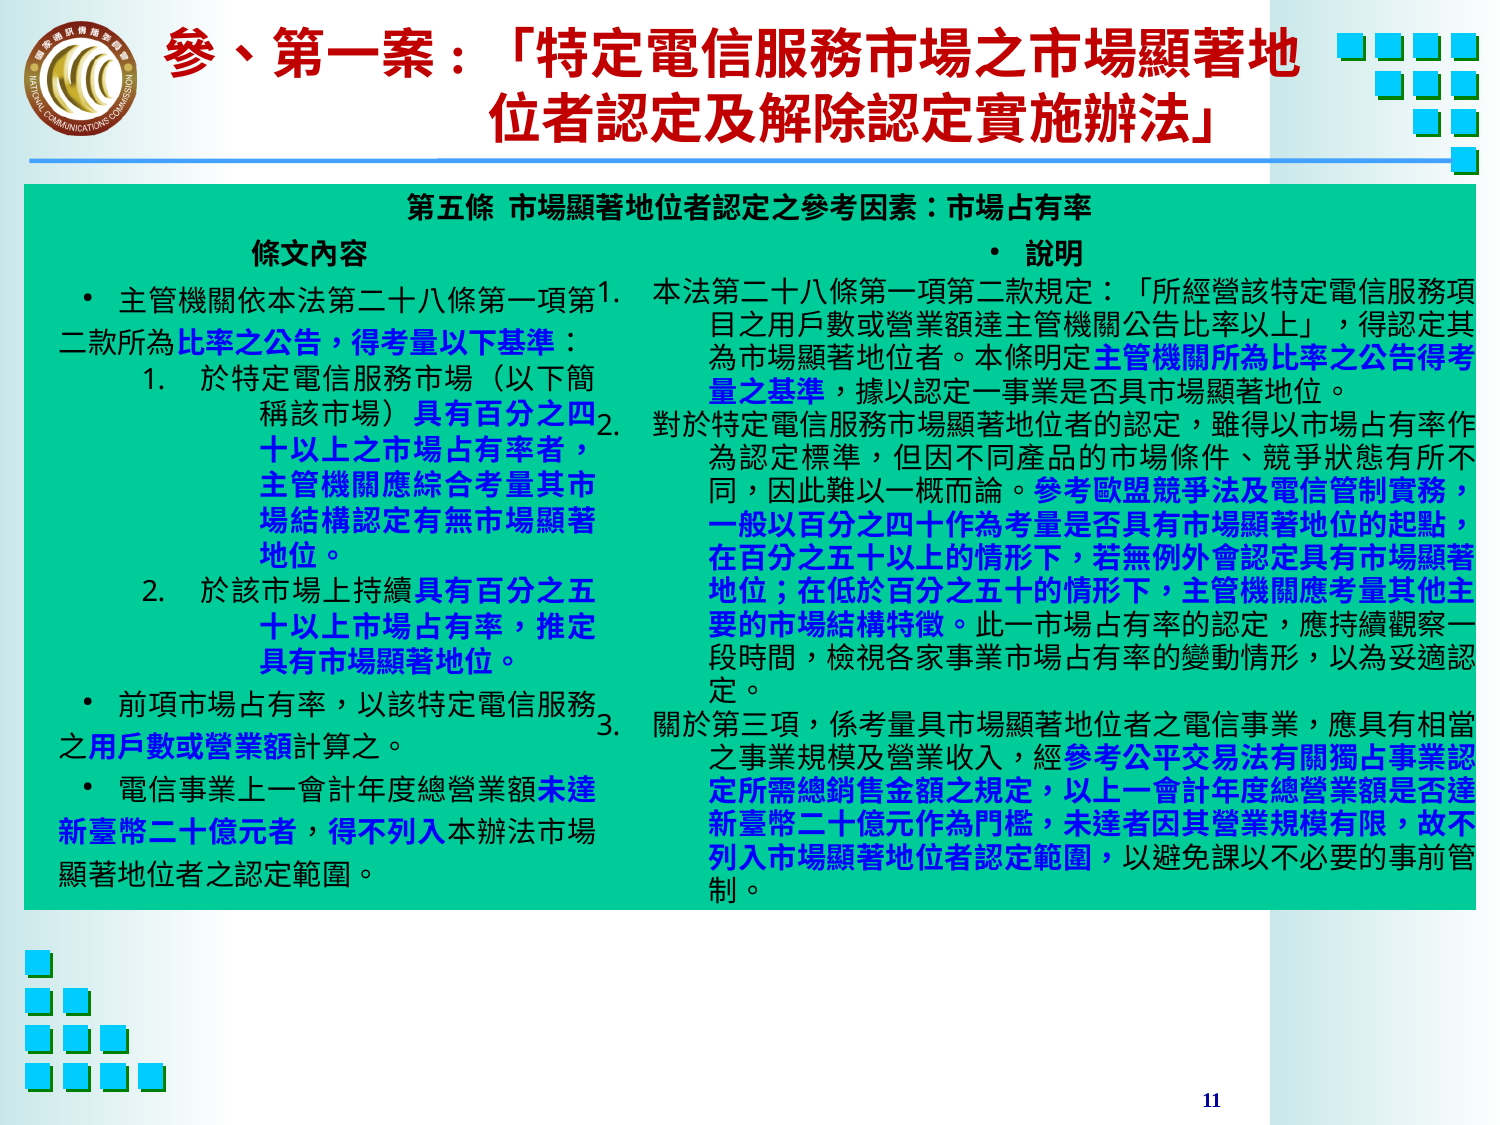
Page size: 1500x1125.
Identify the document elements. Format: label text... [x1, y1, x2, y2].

table_cell 主管機關依本法第二十八條第一項第二款所為比率之公告，得考量以下基準： 於特定電信服務市場（以下簡稱該市場）具有百分之四十以上之市場占有率者，主管機關應綜合考量其市場結構認定有無市場顯著地位。 於該市場上持續具有百分之五十以上市場占有率，推定具有市場顯著地位。 前項市場占有率，以該特定電信服務之用戶數或營業額計算之。 電信事業上一會計年度總營業額未達新臺幣二十億元者，得不列入本辦法市場顯著地位者之認定範圍。 [24, 277, 596, 910]
table_cell 說明 [596, 231, 1476, 277]
table_cell 本法第二十八條第一項第二款規定：「所經營該特定電信服務項目之用戶數或營業額達主管機關公告比率以上」，得認定其為市場顯著地位者。本條明定主管機關所為比率之公告得考量之基準，據以認定一事業是否具市場顯著地位。 對於特定電信服務市場顯著地位者的認定，雖得以市場占有率作為認定標準，但因不同產品的市場條件、競爭狀態有所不同，因此難以一概而論。參考歐盟競爭法及電信管制實務，一般以百分之四十作為考量是否具有市場顯著地位的起點，在百分之五十以上的情形下，若無例外會認定具有市場顯著地位；在低於百分之五十的情形下，主管機關應考量其他主要的市場結構特徵。此一市場占有率的認定，應持續觀察一段時間，檢視各家事業市場占有率的變動情形，以為妥適認定。 關於第三項，係考量具市場顯著地位者之電信事業，應具有相當之事業規模及營業收入，經參考公平交易法有關獨占事業認定所需總銷售金額之規定，以上一會計年度總營業額是否達新臺幣二十億元作為門檻，未達者因其營業規模有限，故不列入市場顯著地位者認定範圍，以避免課以不必要的事前管制。 [596, 277, 1476, 910]
title 參、第一案:「特定電信服務市場之市場顯著地位者認定及解除認定實施辦法」 [147, 7, 1317, 161]
table_cell 條文內容 [24, 231, 596, 277]
table_header 第五條 市場顯著地位者認定之參考因素：市場占有率 [24, 184, 1476, 231]
